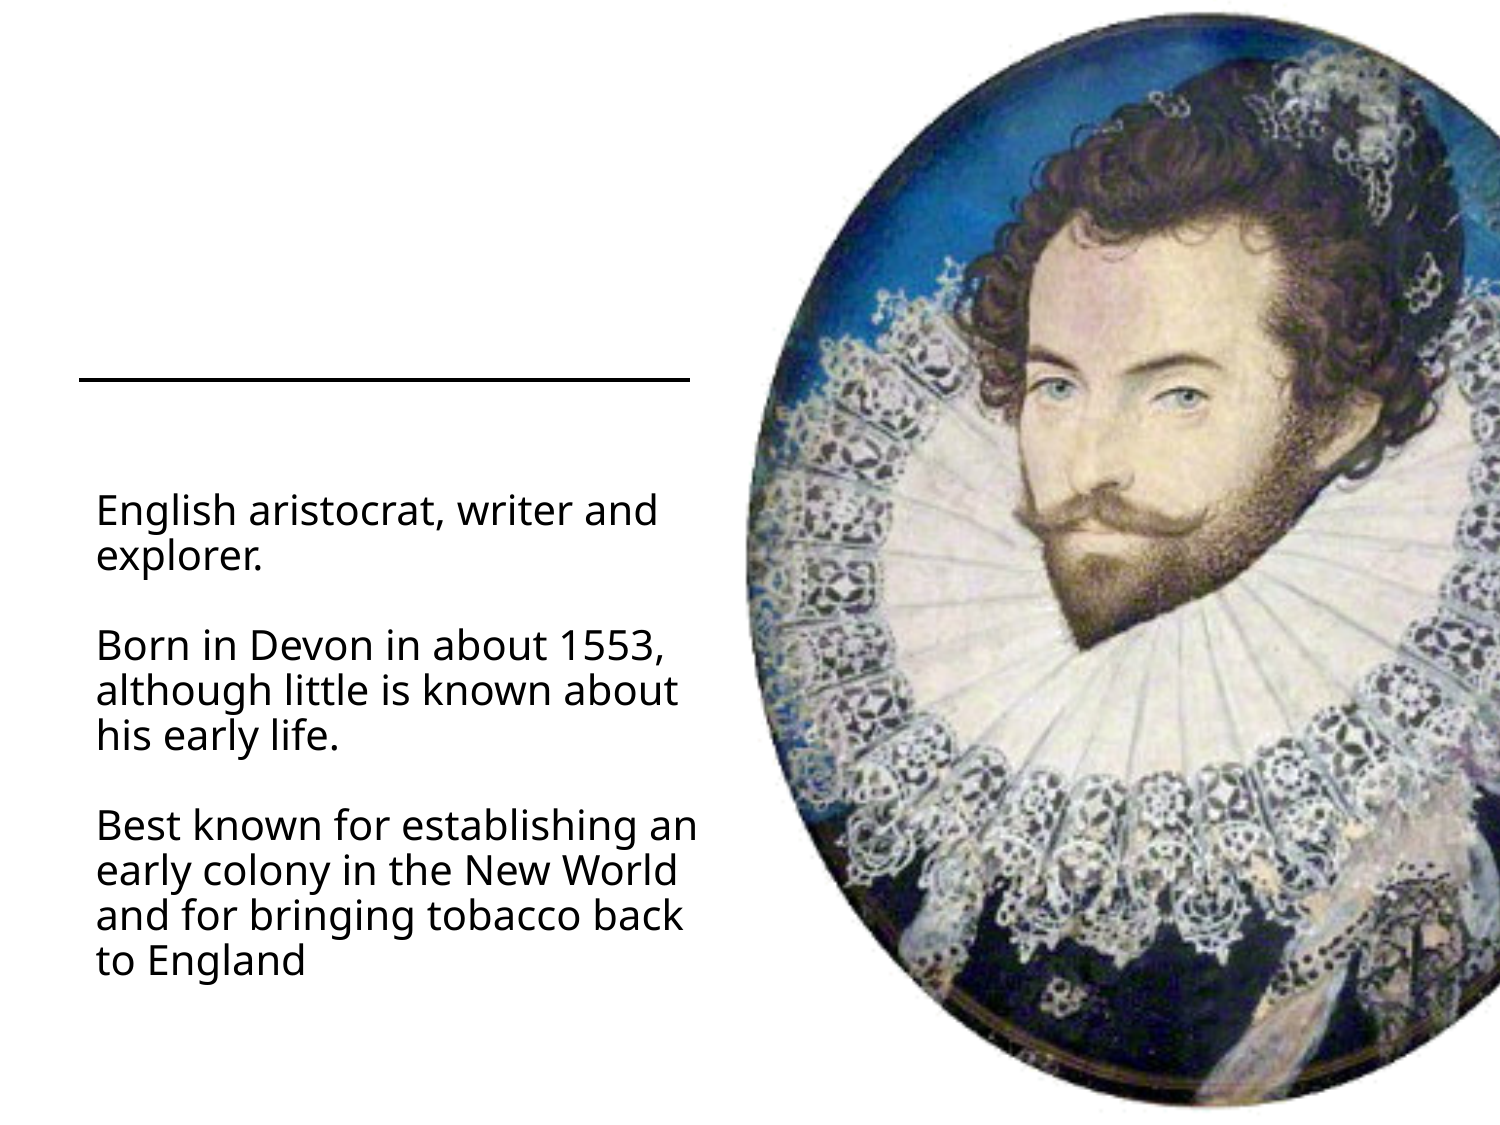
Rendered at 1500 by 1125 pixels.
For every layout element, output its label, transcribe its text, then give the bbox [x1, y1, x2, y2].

text_box [285, 825, 290, 835]
text_box [618, 825, 630, 837]
text_box [103, 826, 116, 837]
title English aristocrat, writer and explorer. Born in Devon in about 1553, although little is known about his early life. Best known for establishing an early colony in the New World and for bringing tobacco back to England [80, 431, 744, 825]
text_box [465, 829, 475, 837]
text_box [270, 825, 276, 835]
text_box [655, 829, 665, 837]
text_box [490, 825, 503, 837]
text_box [354, 825, 367, 837]
text_box [245, 825, 258, 837]
picture [727, 0, 1500, 1125]
text_box [0, 0, 727, 1125]
